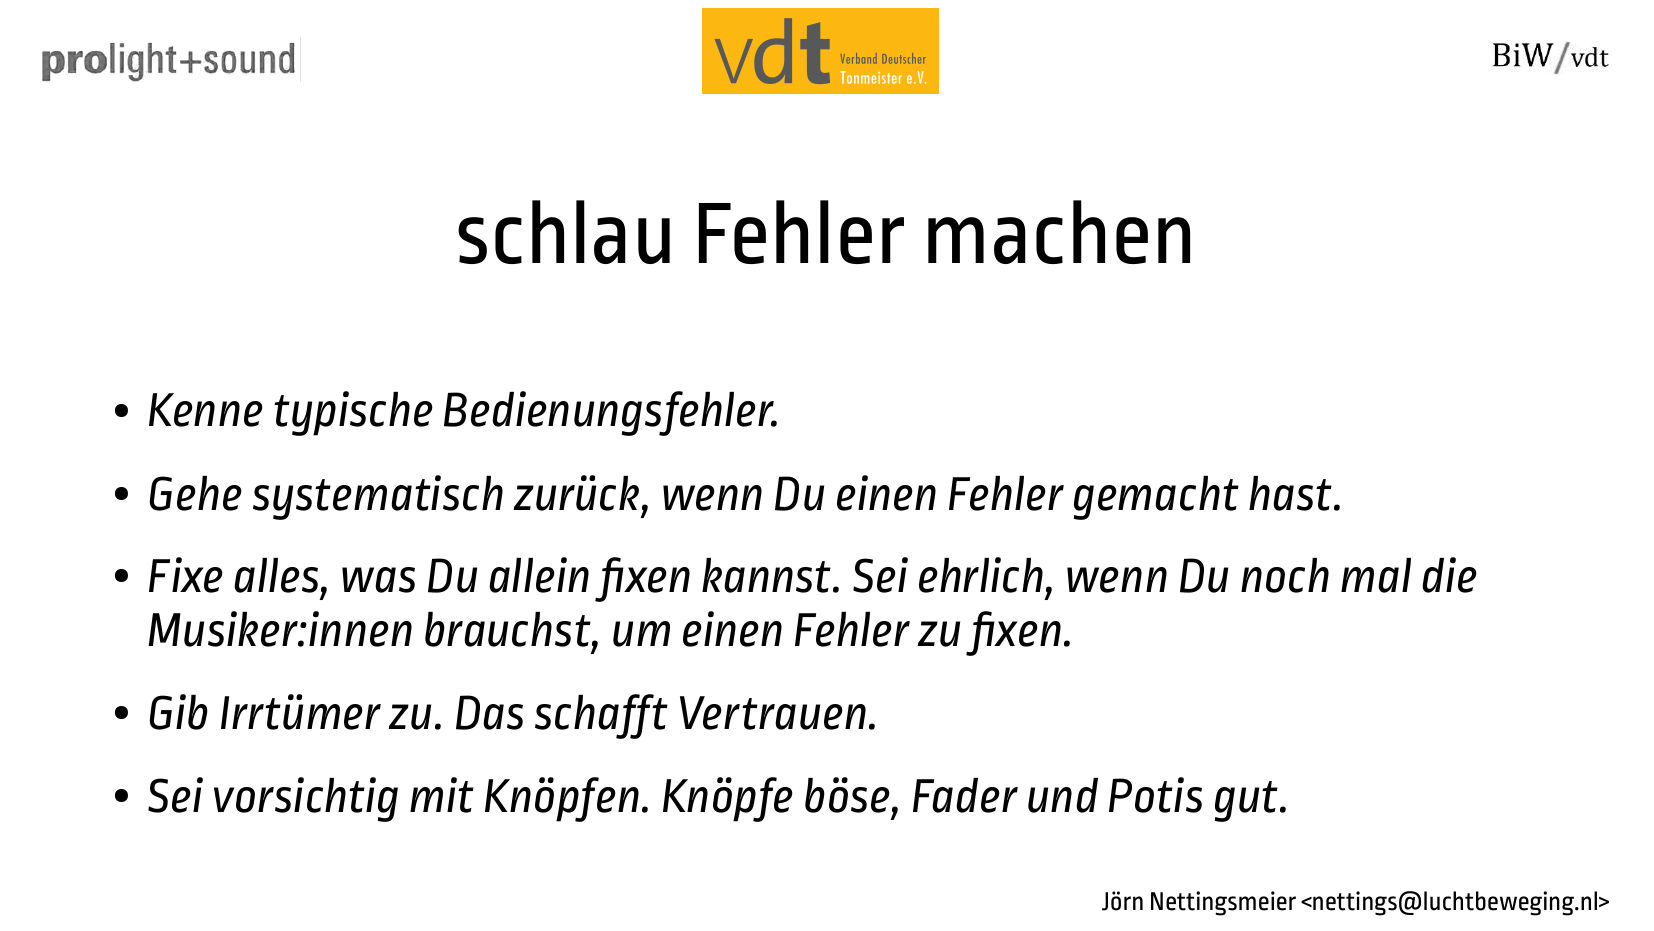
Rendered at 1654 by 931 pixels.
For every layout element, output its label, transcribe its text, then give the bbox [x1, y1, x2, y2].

subtitle Kenne typische Bedienungsfehler. Gehe systematisch zurück, wenn Du einen Fehler gemacht hast. Fixe alles, was Du allein fixen kannst. Sei ehrlich, wenn Du noch mal die Musiker:innen brauchst, um einen Fehler zu fixen. Gib Irrtümer zu. Das schafft Vertrauen. Sei vorsichtig mit Knöpfen. Knöpfe böse, Fader und Potis gut. [112, 334, 1571, 875]
picture [1490, 39, 1613, 75]
title schlau Fehler machen [82, 185, 1571, 285]
picture [37, 37, 301, 82]
picture [702, 8, 939, 94]
